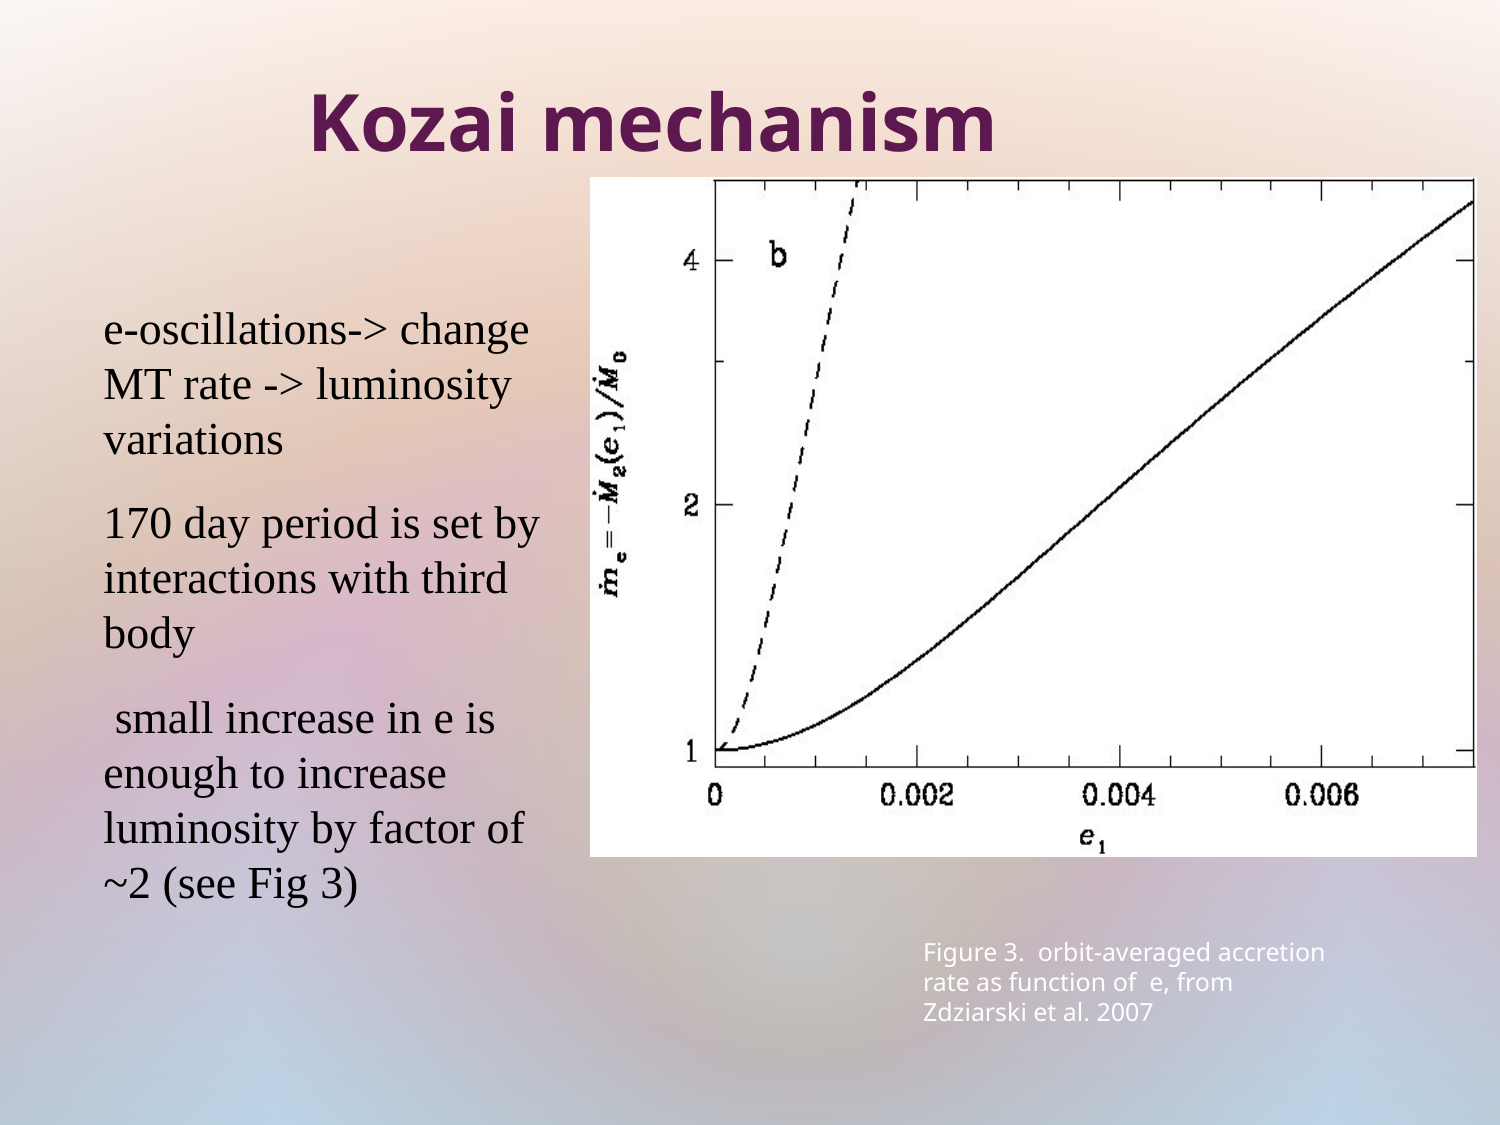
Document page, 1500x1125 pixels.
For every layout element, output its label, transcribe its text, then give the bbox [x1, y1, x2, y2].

picture [0, 0, 1500, 1125]
title Kozai mechanism [59, 64, 1247, 253]
text_box Figure 3. orbit-averaged accretion rate as function of e, from Zdziarski et al. 2007 [908, 928, 1359, 1034]
list e-oscillations-> change MT rate -> luminosity variations 170 day period is set by interactions with third body small increase in e is enough to increase luminosity by factor of ~2 (see Fig 3) [88, 206, 586, 1034]
